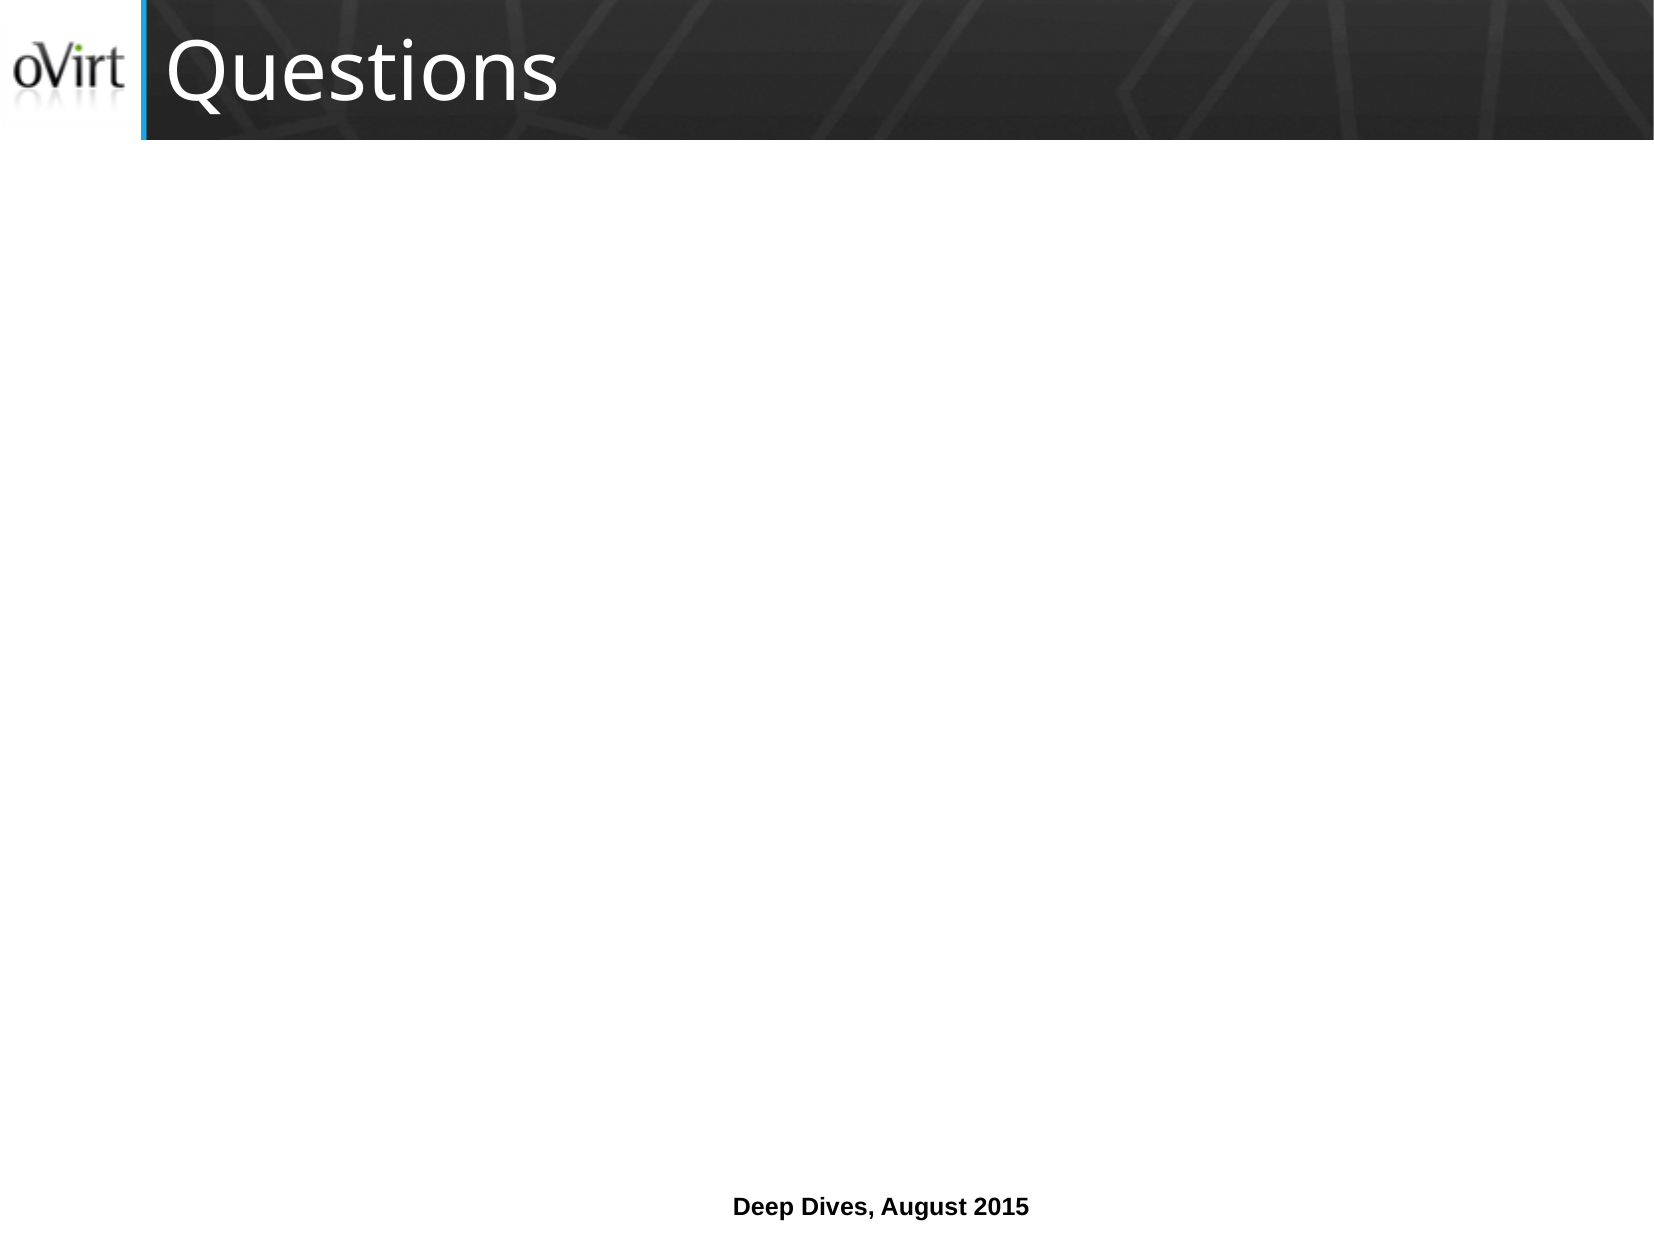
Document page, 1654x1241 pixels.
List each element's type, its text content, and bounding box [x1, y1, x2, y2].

title Questions [164, 18, 1653, 119]
picture [0, 0, 1654, 140]
